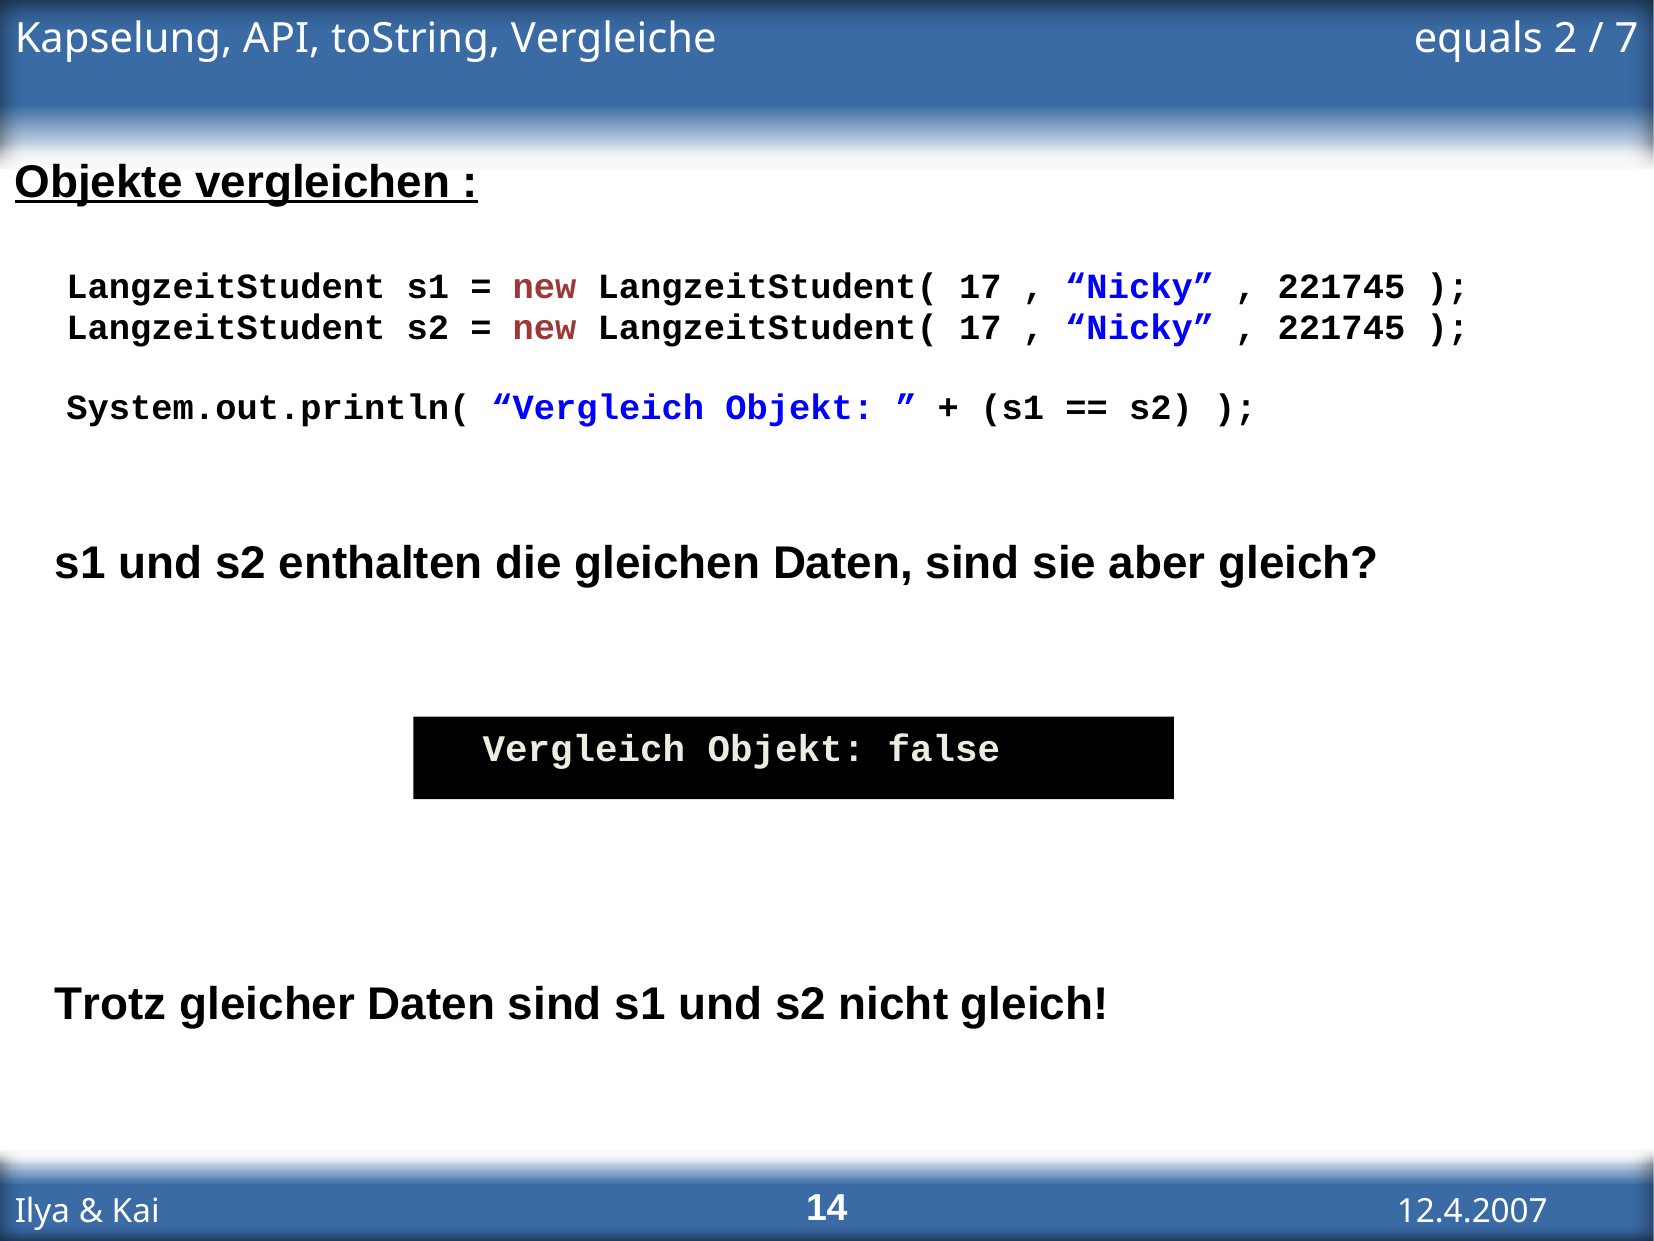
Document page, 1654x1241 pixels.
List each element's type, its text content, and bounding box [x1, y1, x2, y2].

text_box LangzeitStudent s1 = new LangzeitStudent( 17 , “Nicky” , 221745 ); LangzeitStudent s2 = new LangzeitStudent( 17 , “Nicky” , 221745 ); System.out.println( “Vergleich Objekt: ” + (s1 == s2) ); [51, 261, 1654, 439]
text_box equals 2 / 7 [1226, 0, 1654, 73]
picture [0, 1149, 1654, 1241]
picture [0, 0, 1654, 148]
text_box s1 und s2 enthalten die gleichen Daten, sind sie aber gleich? [27, 528, 1626, 596]
text_box Vergleich Objekt: false [467, 722, 1281, 847]
text_box [413, 716, 1174, 800]
text_box Objekte vergleichen : [0, 148, 1654, 216]
text_box Trotz gleicher Daten sind s1 und s2 nicht gleich! [27, 969, 1626, 1037]
